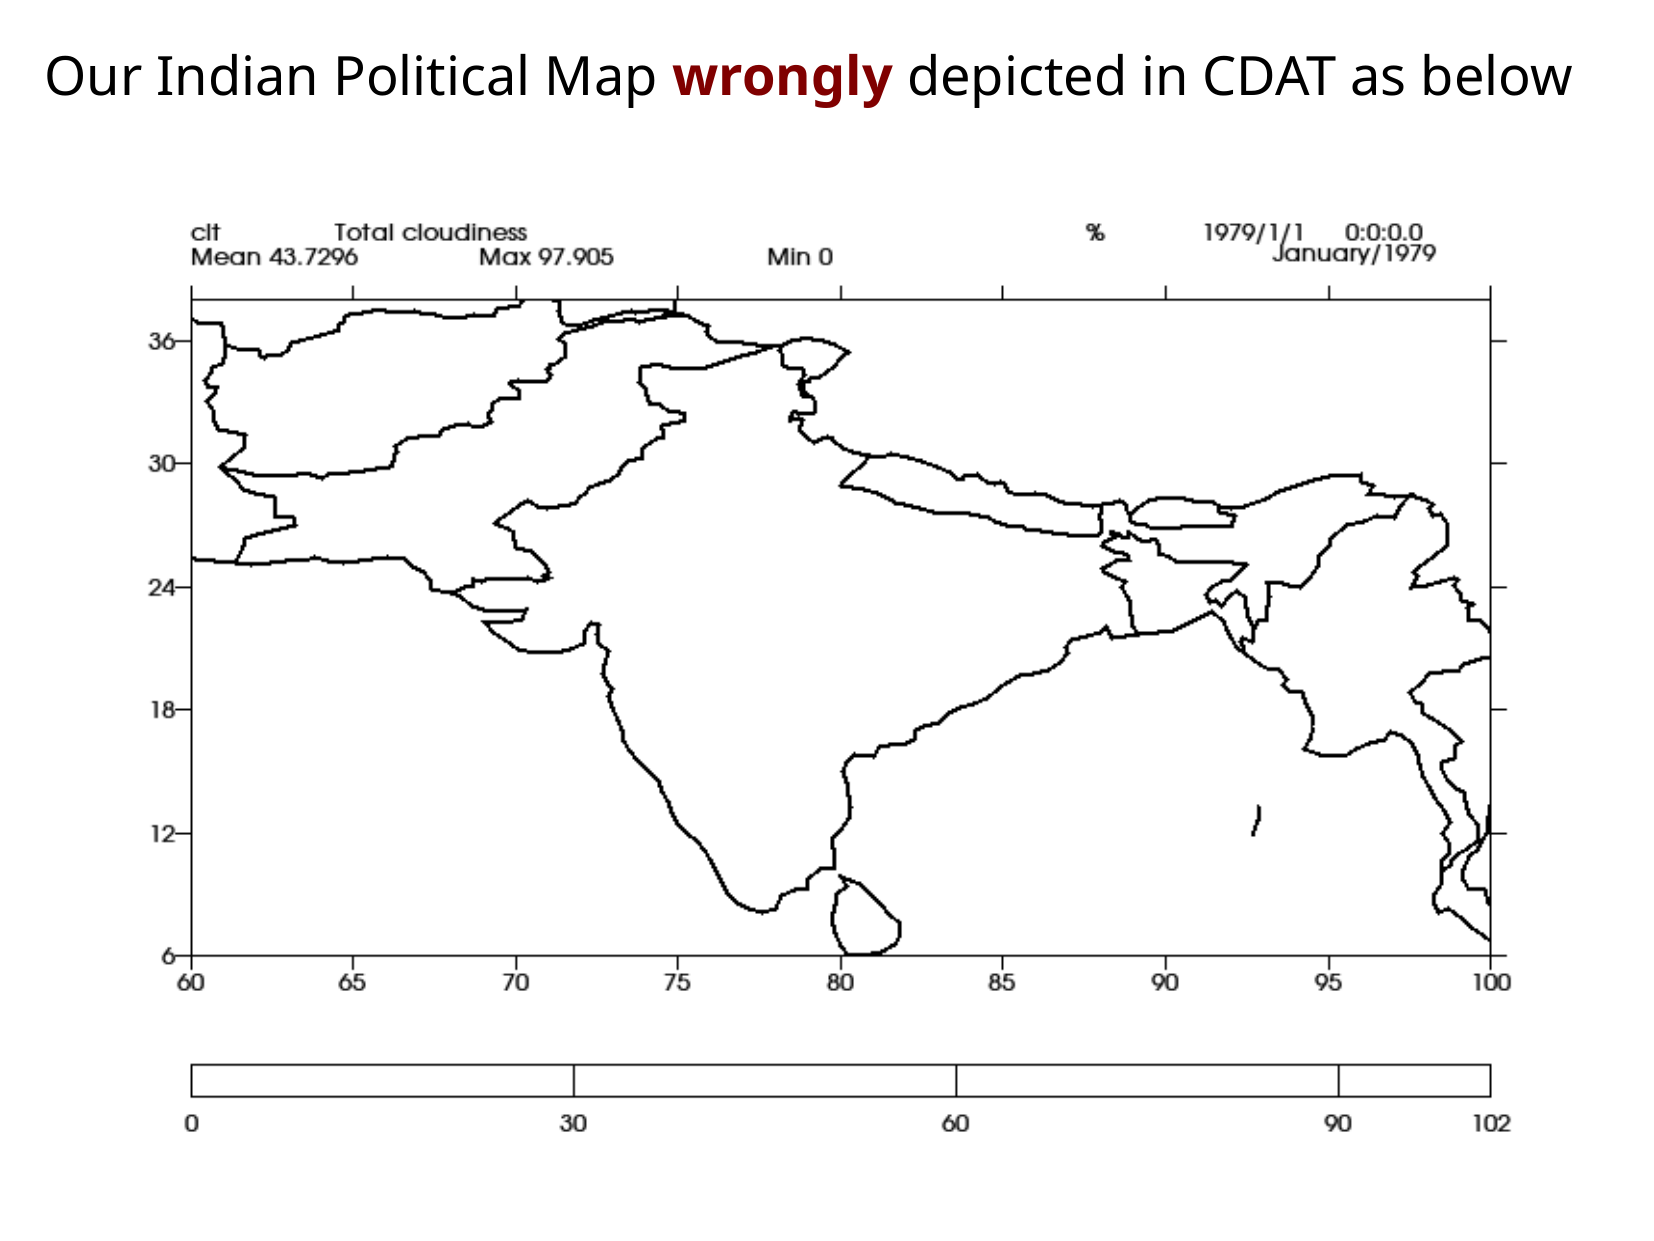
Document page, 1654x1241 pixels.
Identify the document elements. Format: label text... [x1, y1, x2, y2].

picture [118, 147, 1565, 1241]
text_box Our Indian Political Map wrongly depicted in CDAT as below [29, 29, 1625, 328]
